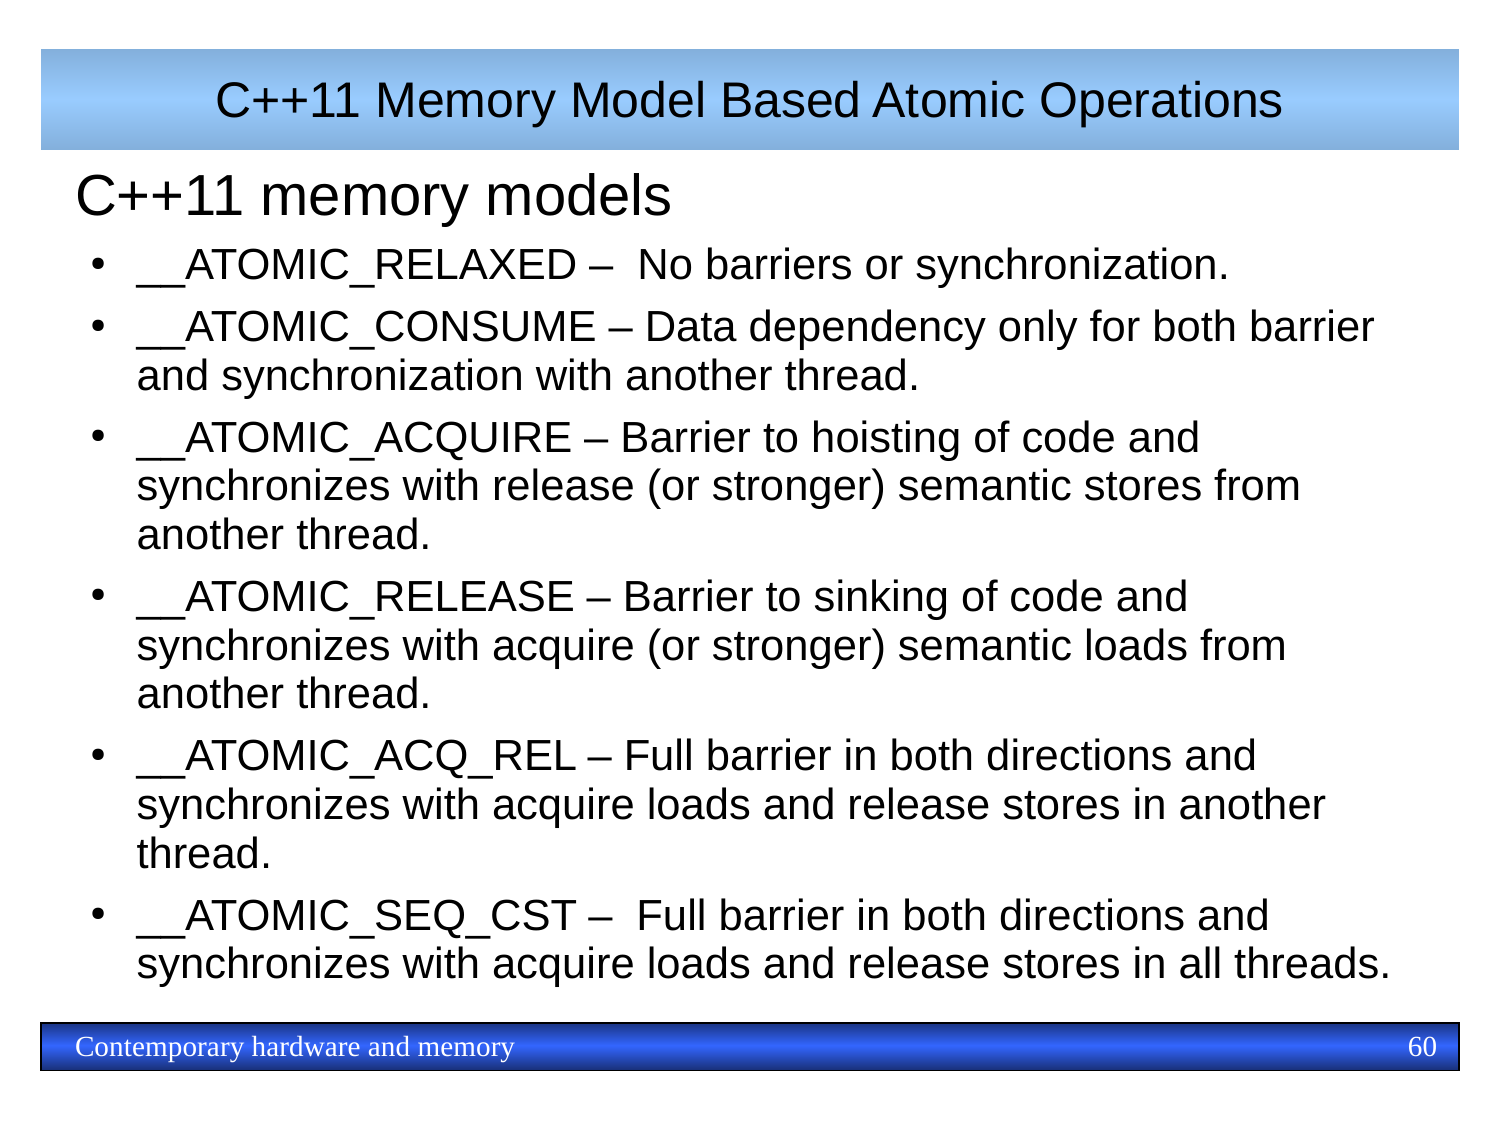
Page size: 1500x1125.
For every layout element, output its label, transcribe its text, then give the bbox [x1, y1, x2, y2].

list C++11 memory models __ATOMIC_RELAXED – No barriers or synchronization. __ATOMIC_CONSUME – Data dependency only for both barrier and synchronization with another thread. __ATOMIC_ACQUIRE – Barrier to hoisting of code and synchronizes with release (or stronger) semantic stores from another thread. __ATOMIC_RELEASE – Barrier to sinking of code and synchronizes with acquire (or stronger) semantic loads from another thread. __ATOMIC_ACQ_REL – Full barrier in both directions and synchronizes with acquire loads and release stores in another thread. __ATOMIC_SEQ_CST – Full barrier in both directions and synchronizes with acquire loads and release stores in all threads. [75, 162, 1426, 1003]
title C++11 Memory Model Based Atomic Operations [41, 49, 1459, 150]
